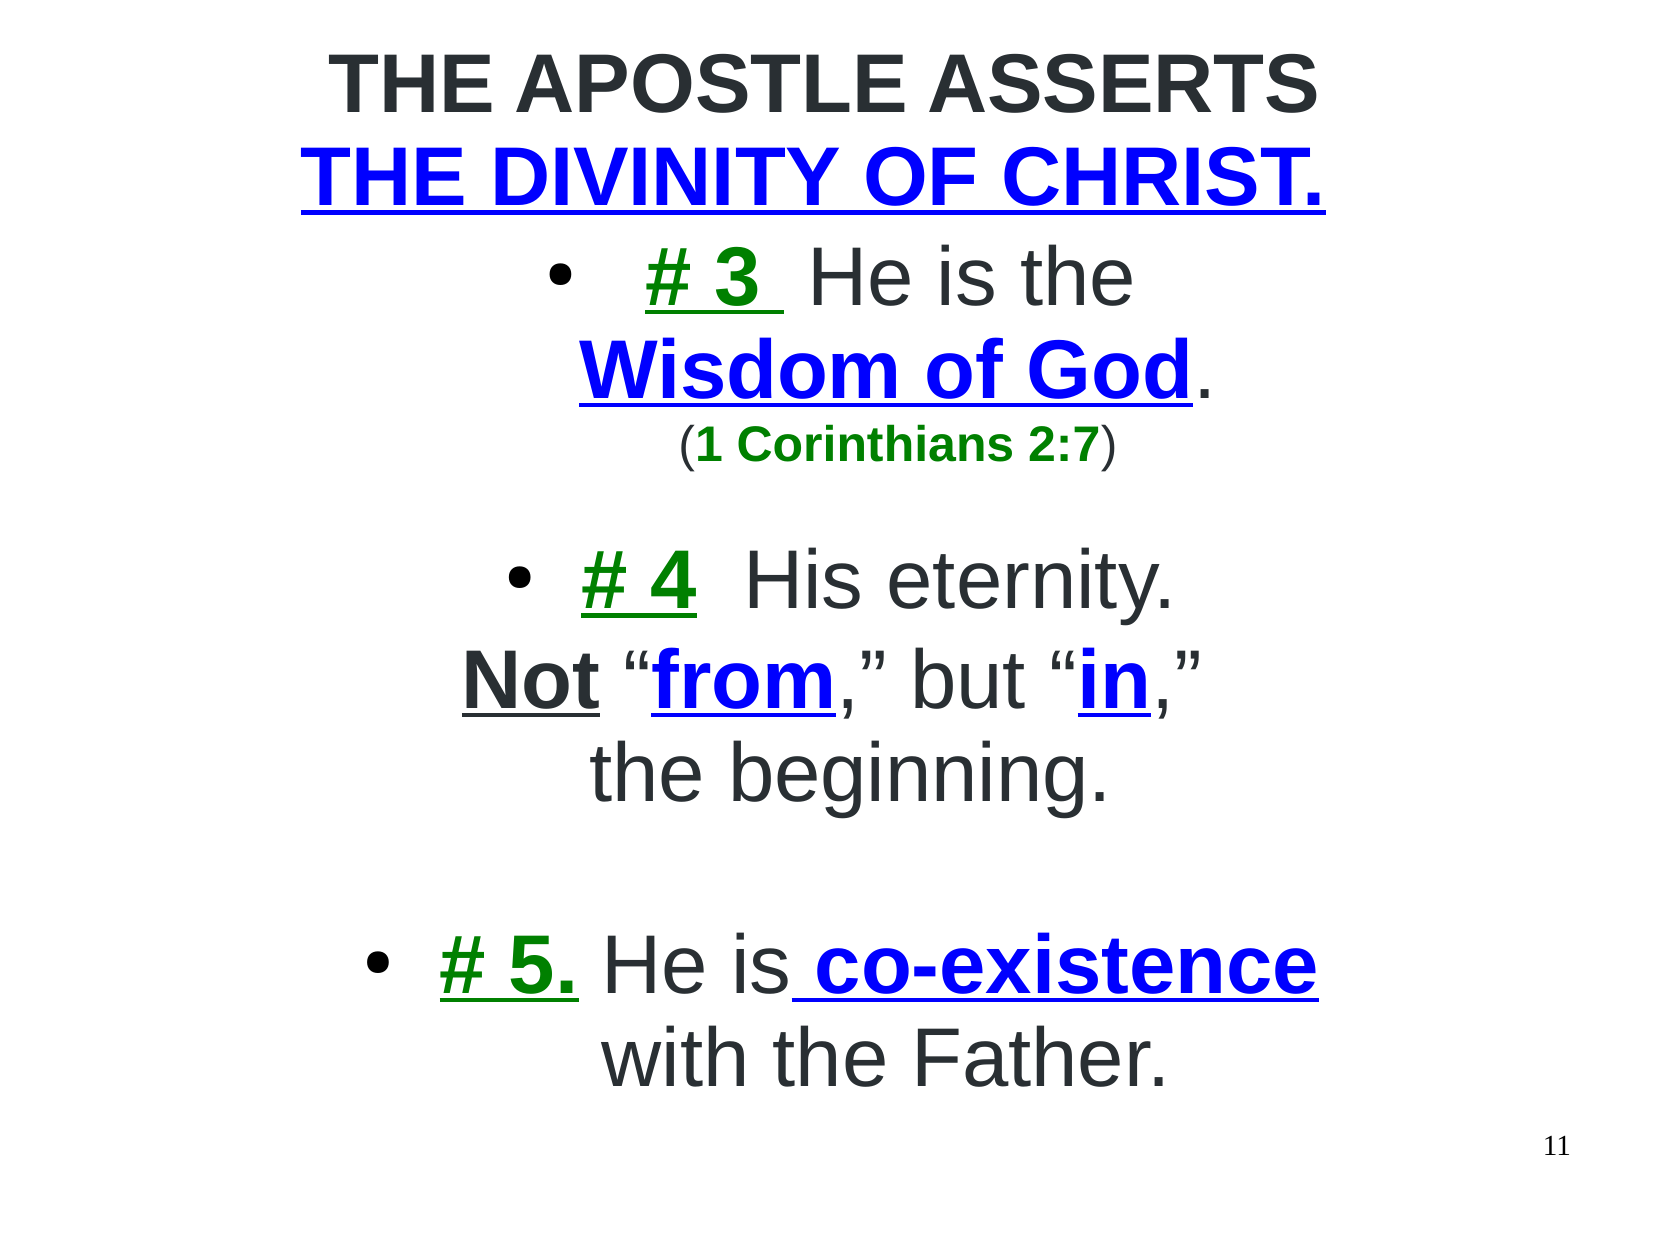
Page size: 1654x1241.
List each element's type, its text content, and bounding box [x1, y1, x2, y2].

list THE APOSTLE ASSERTS THE DIVINITY OF CHRIST. # 3 He is the Wisdom of God. (1 Corinthians 2:7) # 4 His eternity. Not “from,” but “in,” the beginning. # 5. He is co-existence with the Father. [37, 37, 1613, 1201]
